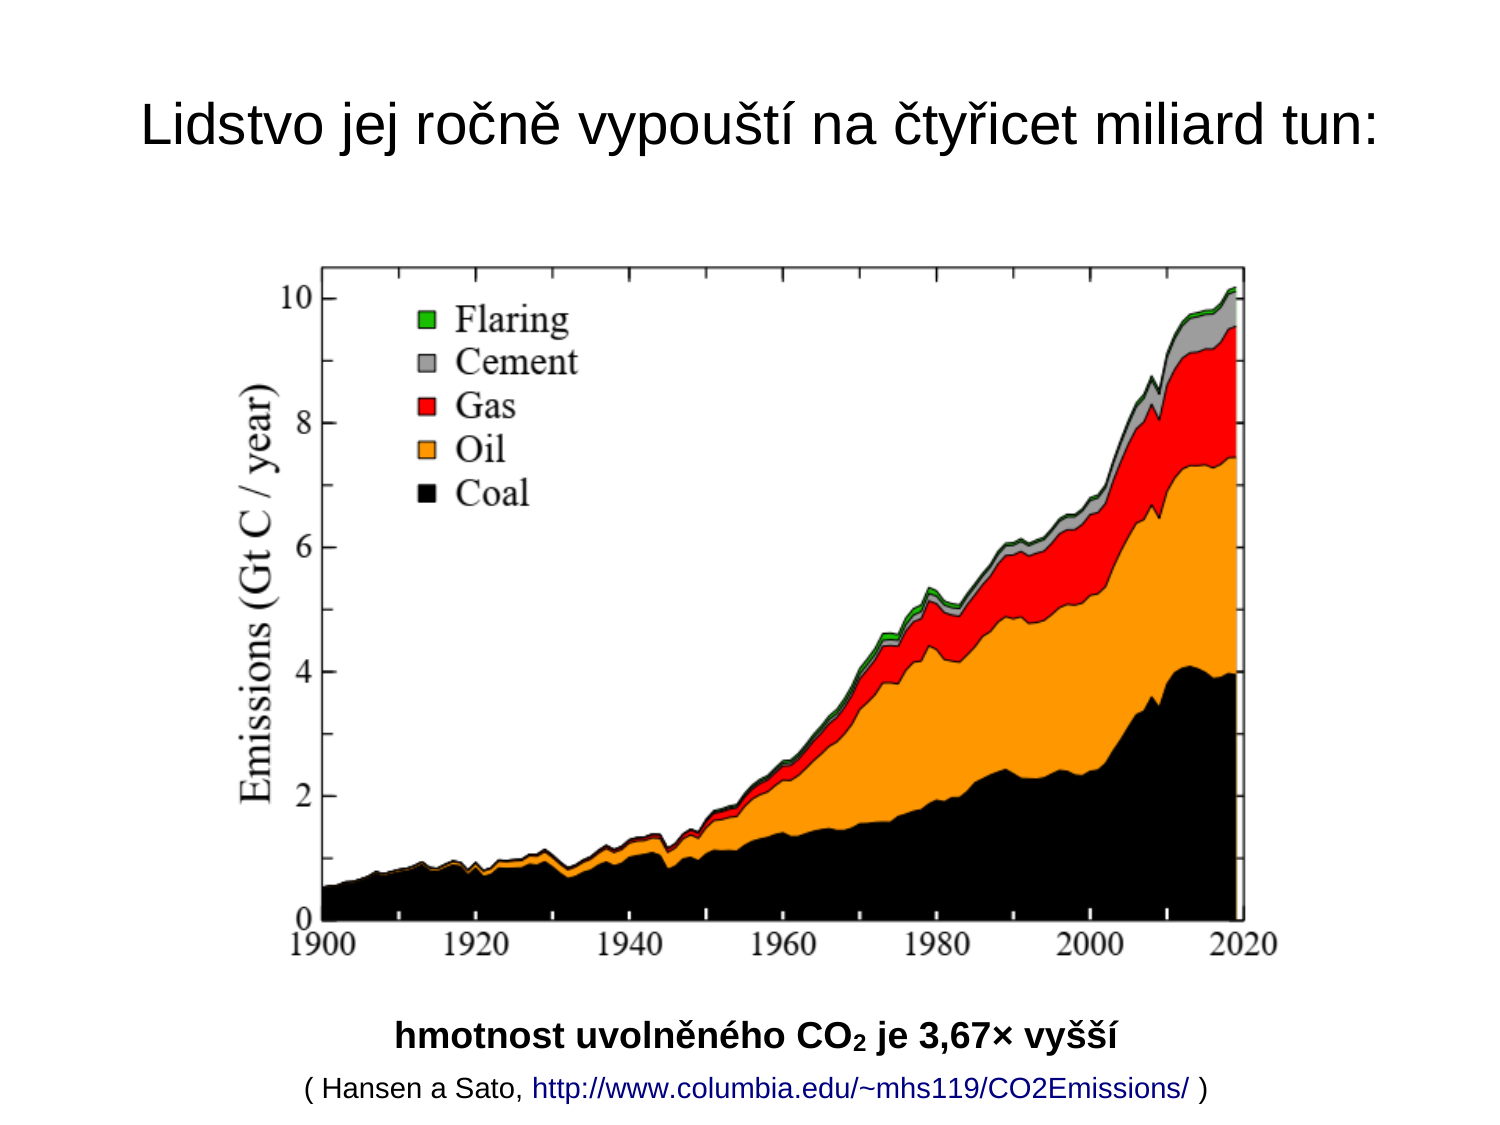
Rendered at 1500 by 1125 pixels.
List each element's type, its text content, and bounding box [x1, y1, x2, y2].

picture [231, 254, 1283, 979]
title Lidstvo jej ročně vypouští na čtyřicet miliard tun: [115, 13, 1390, 312]
subtitle hmotnost uvolněného CO2 je 3,67× vyšší ( Hansen a Sato, http://www.columbia.edu/~mhs119/CO2Emissions/ ) [223, 1013, 1289, 1125]
